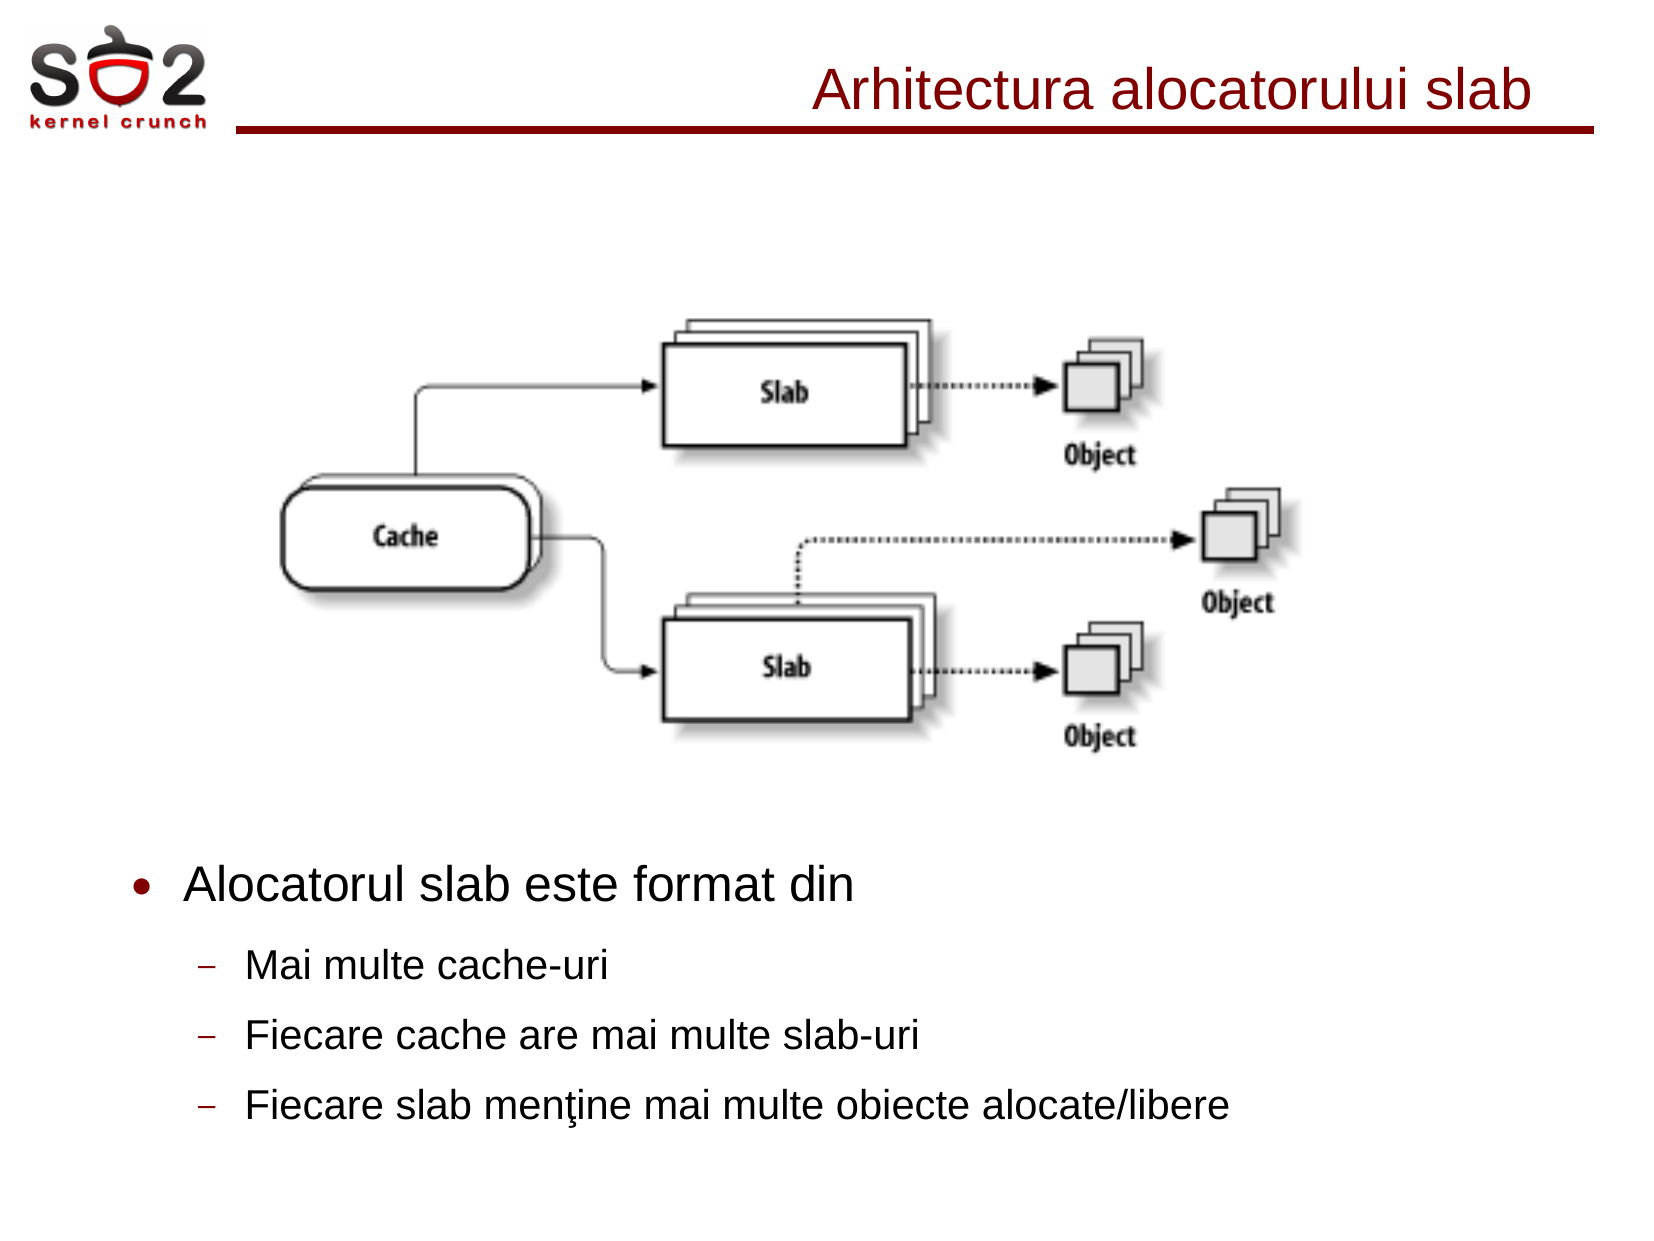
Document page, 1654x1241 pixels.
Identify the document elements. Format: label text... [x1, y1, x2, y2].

title Arhitectura alocatorului slab [121, 1, 1534, 178]
list Alocatorul slab este format din Mai multe cache-uri Fiecare cache are mai multe slab-uri Fiecare slab menţine mai multe obiecte alocate/libere [112, 803, 1525, 1181]
picture [278, 317, 1308, 760]
picture [29, 23, 121, 130]
